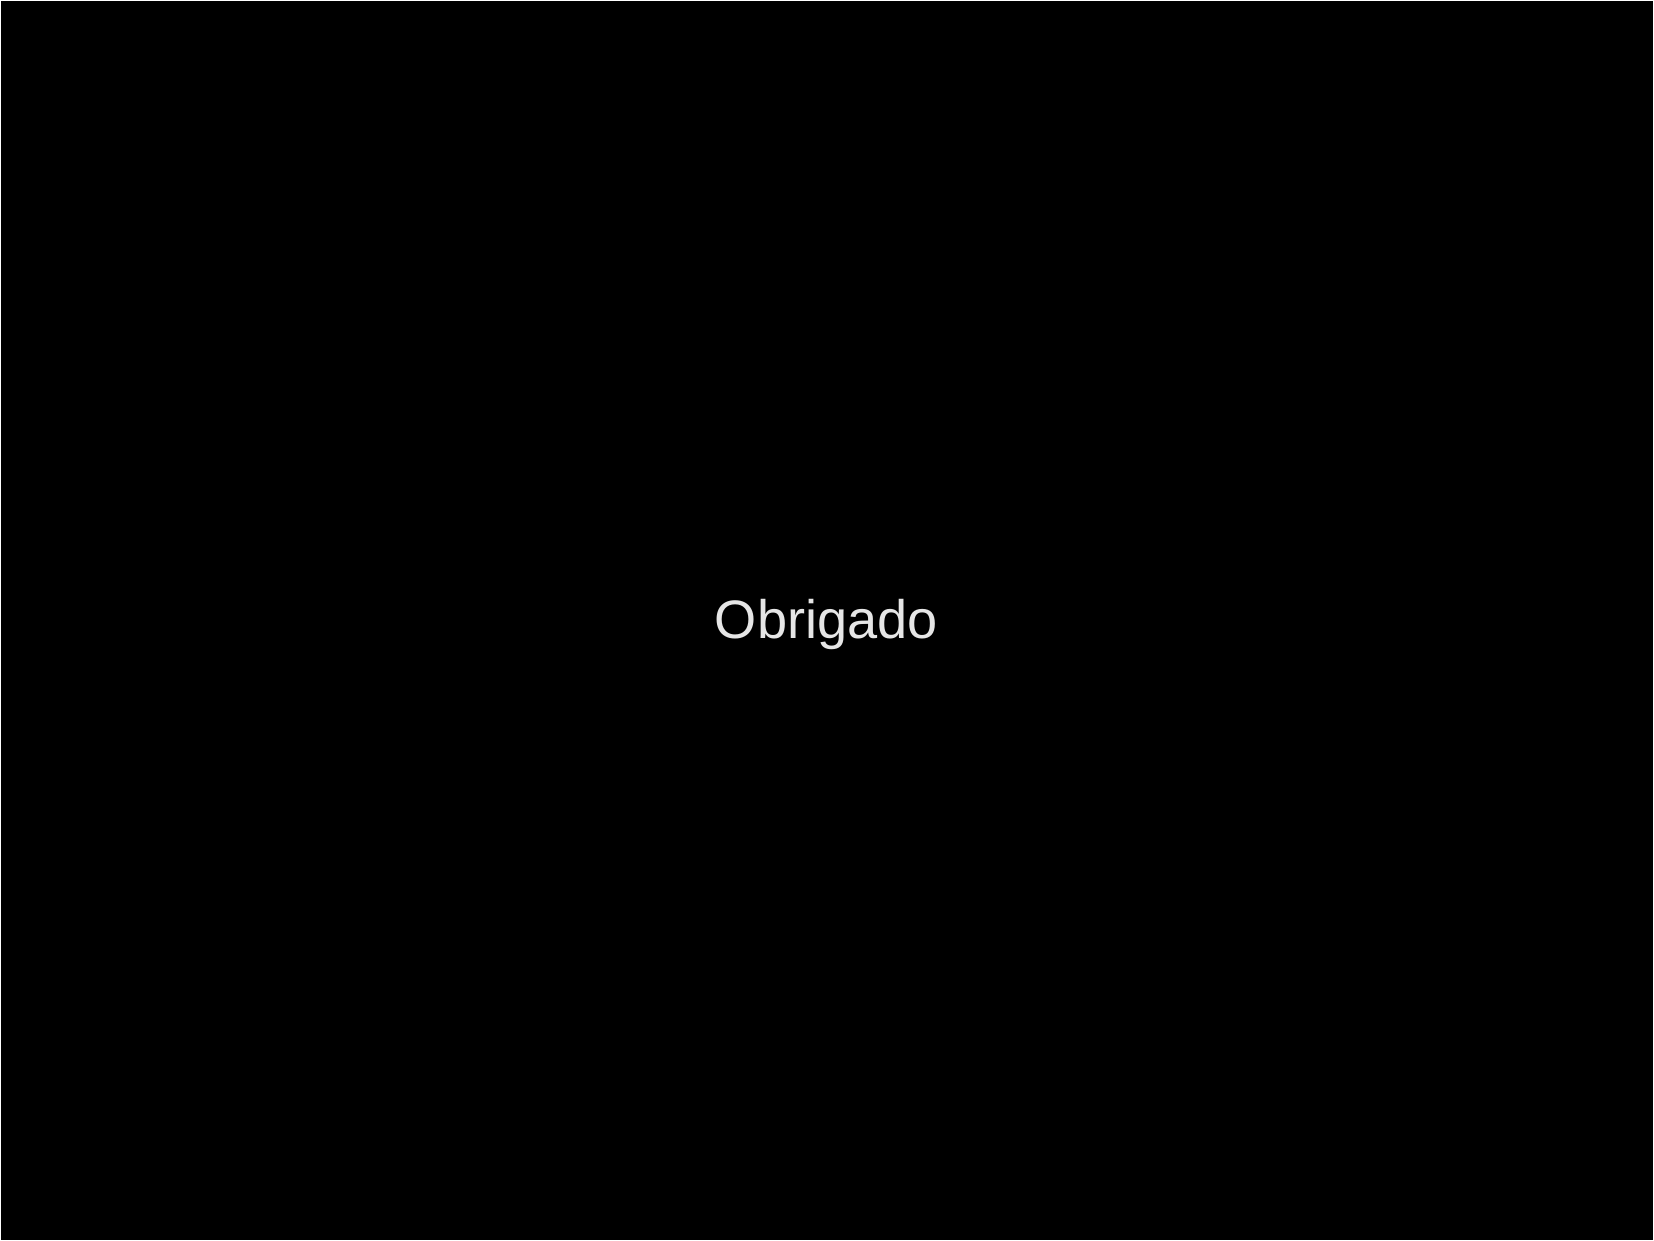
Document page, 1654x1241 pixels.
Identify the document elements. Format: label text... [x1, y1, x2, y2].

text_box Obrigado [0, 0, 1654, 1241]
